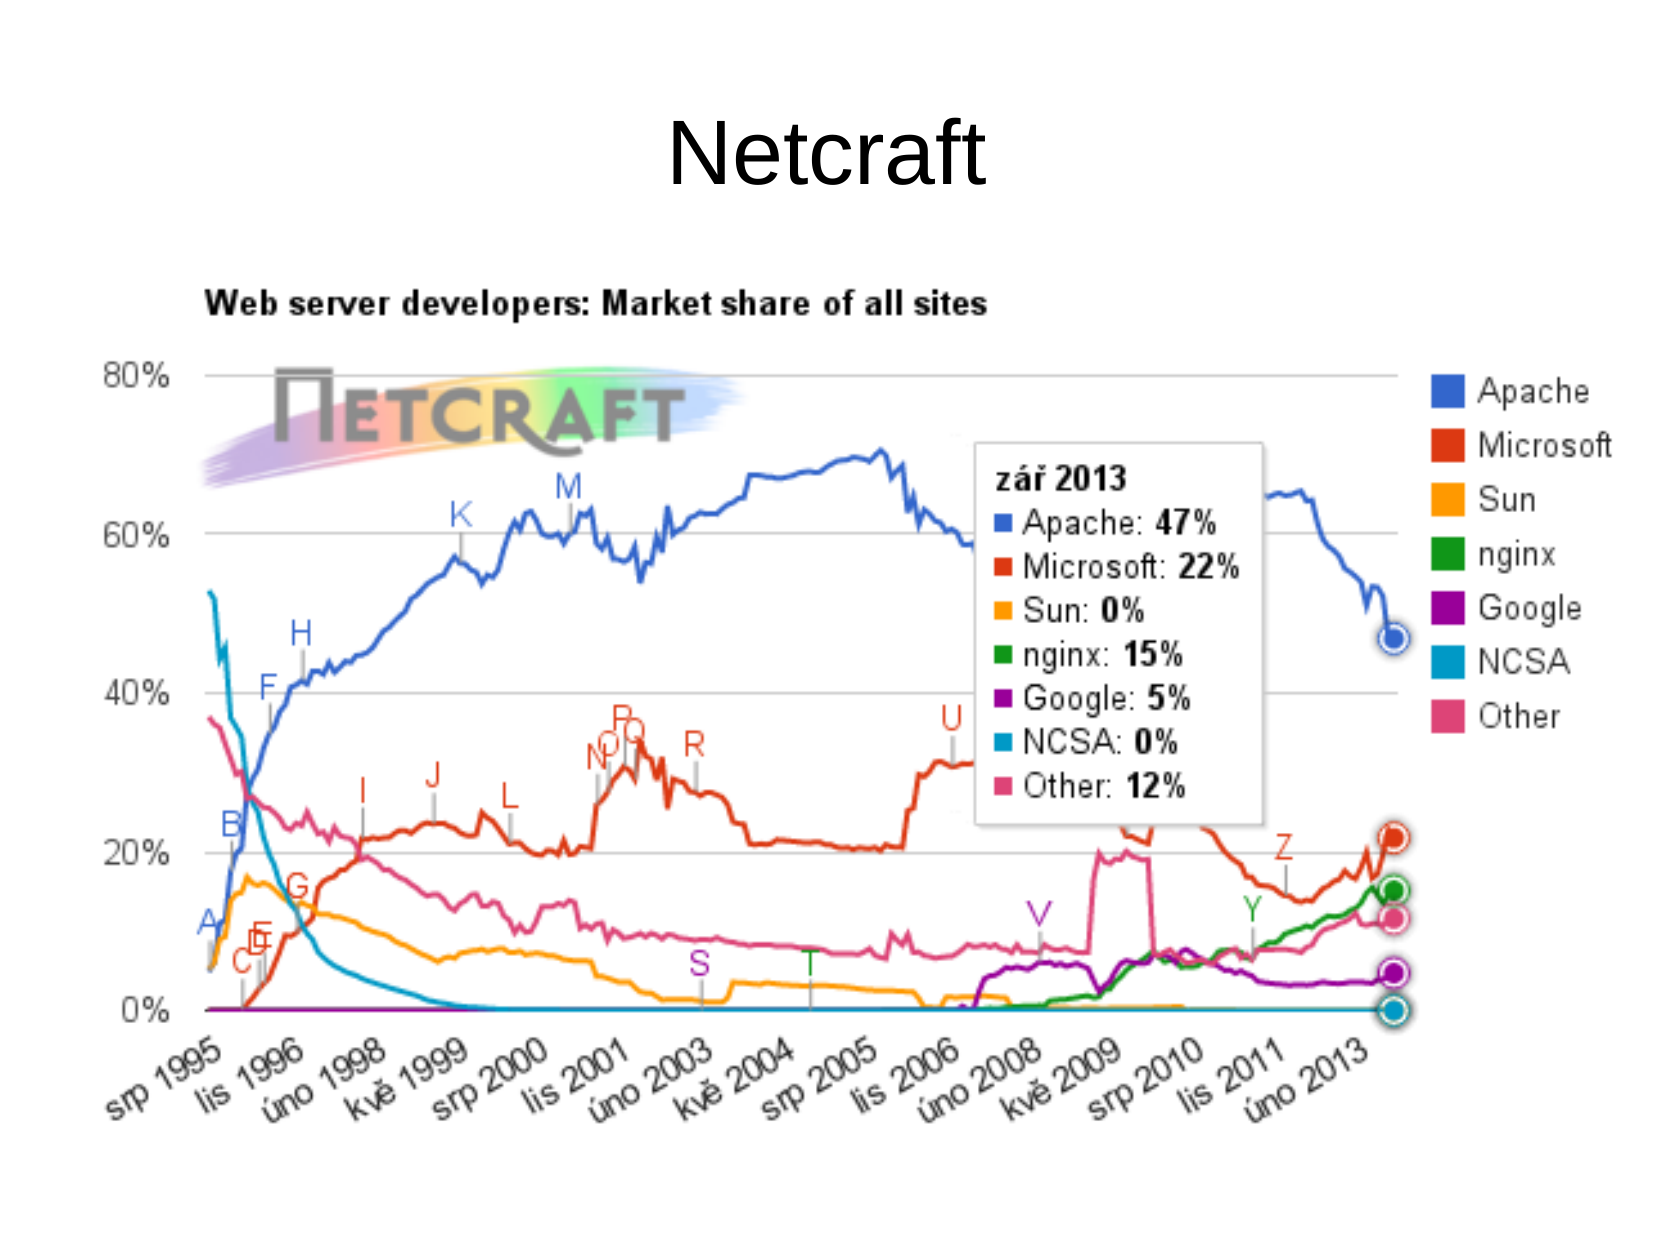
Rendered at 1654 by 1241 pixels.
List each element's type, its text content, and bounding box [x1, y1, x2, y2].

title Netcraft [82, 49, 1571, 257]
picture [59, 272, 1625, 1152]
